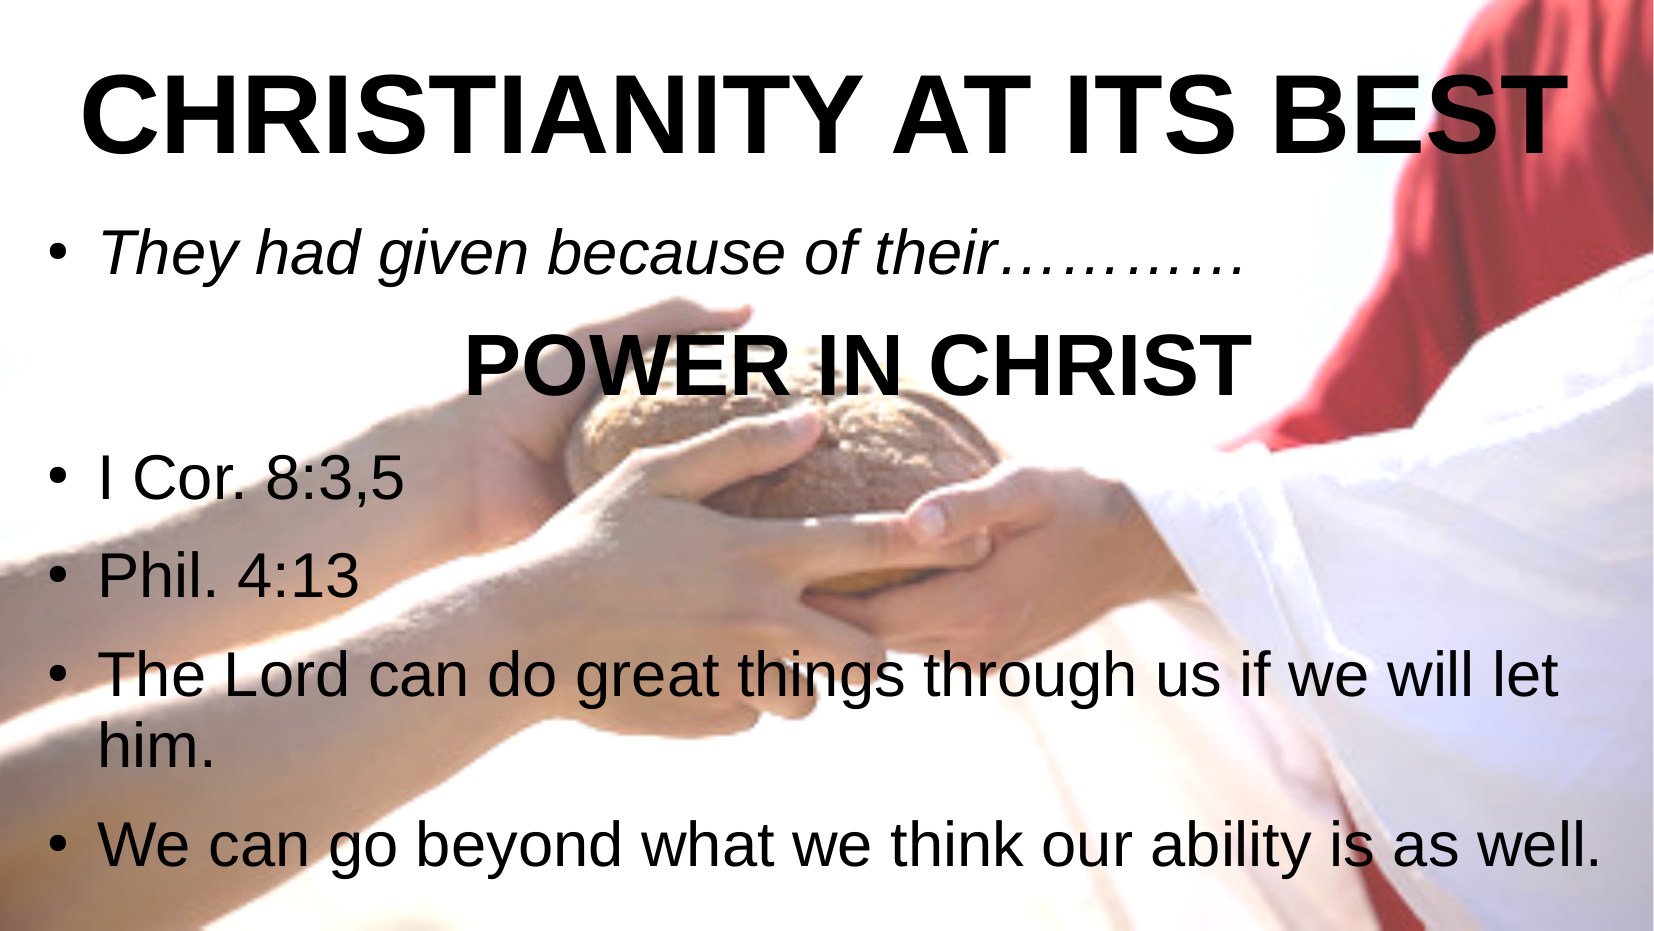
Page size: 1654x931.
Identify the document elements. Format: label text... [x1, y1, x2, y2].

picture [0, 0, 1654, 931]
list They had given because of their………… POWER IN CHRIST I Cor. 8:3,5 Phil. 4:13 The Lord can do great things through us if we will let him. We can go beyond what we think our ability is as well. [30, 217, 1621, 901]
title CHRISTIANITY AT ITS BEST [45, 0, 1606, 217]
